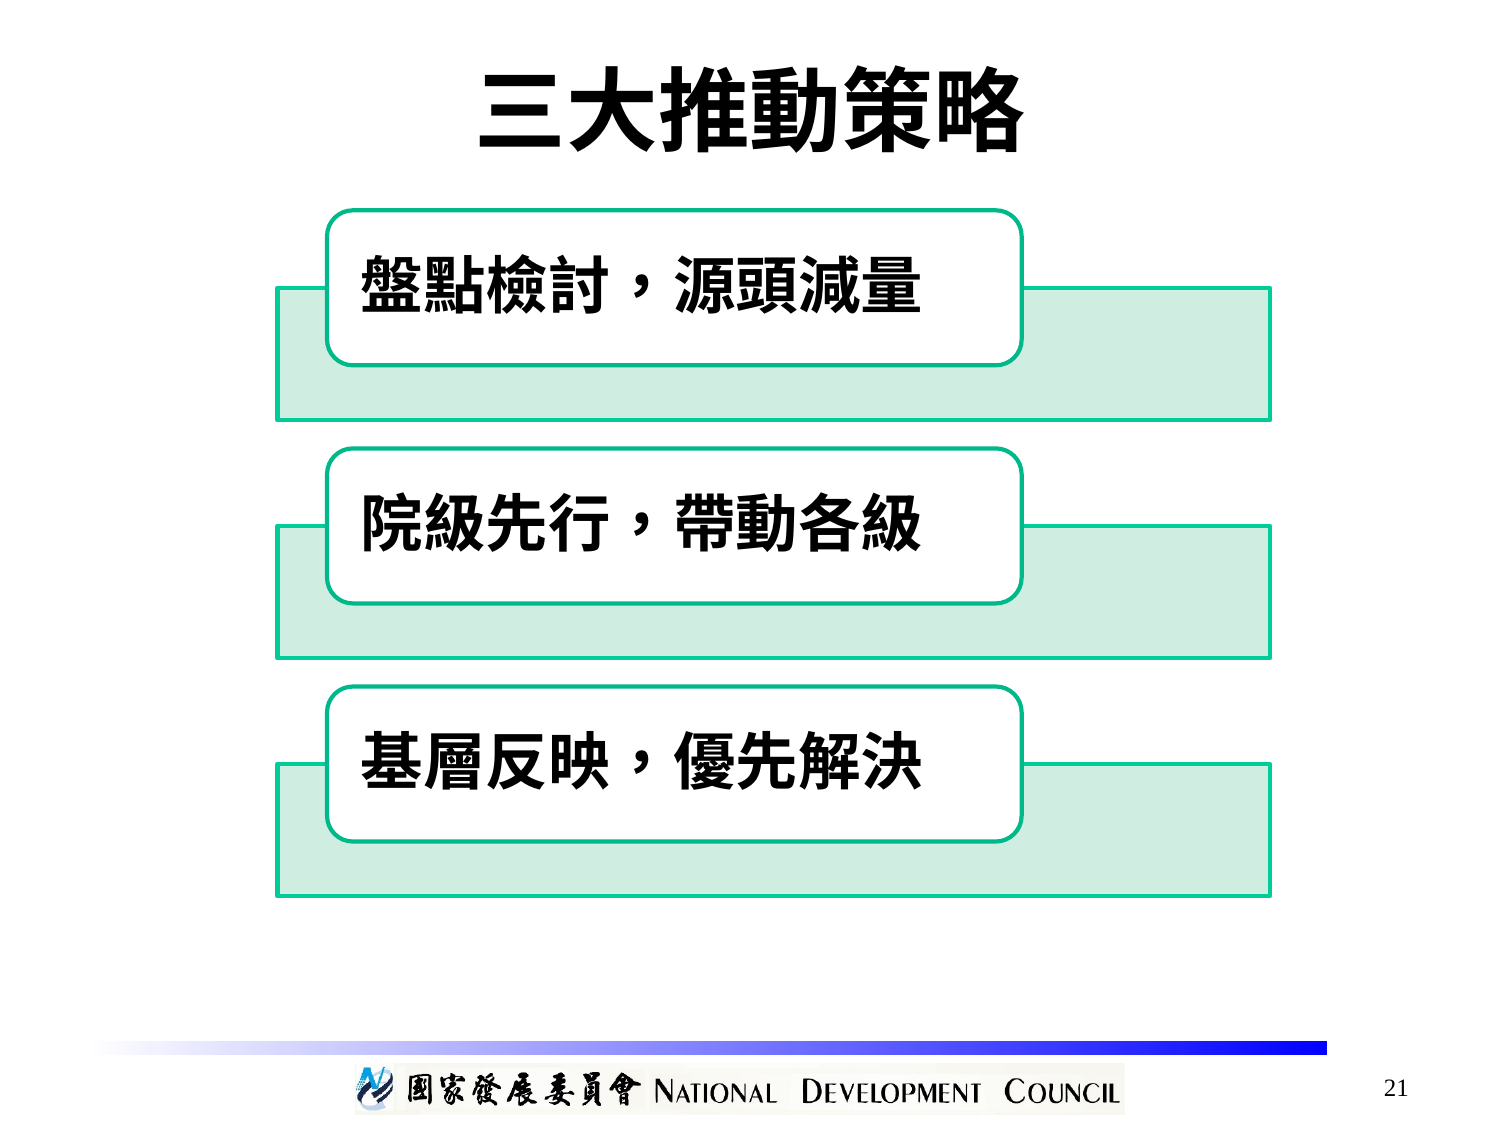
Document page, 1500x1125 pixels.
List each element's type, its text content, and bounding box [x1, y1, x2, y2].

text_box [281, 767, 1267, 893]
text_box [281, 529, 1267, 655]
text_box 基層反映，優先解決 [327, 686, 1022, 842]
text_box [281, 291, 1267, 417]
text_box 盤點檢討，源頭減量 [327, 210, 1022, 366]
text_box 院級先行，帶動各級 [327, 448, 1022, 604]
text_box [1368, 1063, 1485, 1100]
title 三大推動策略 [75, 45, 1426, 185]
